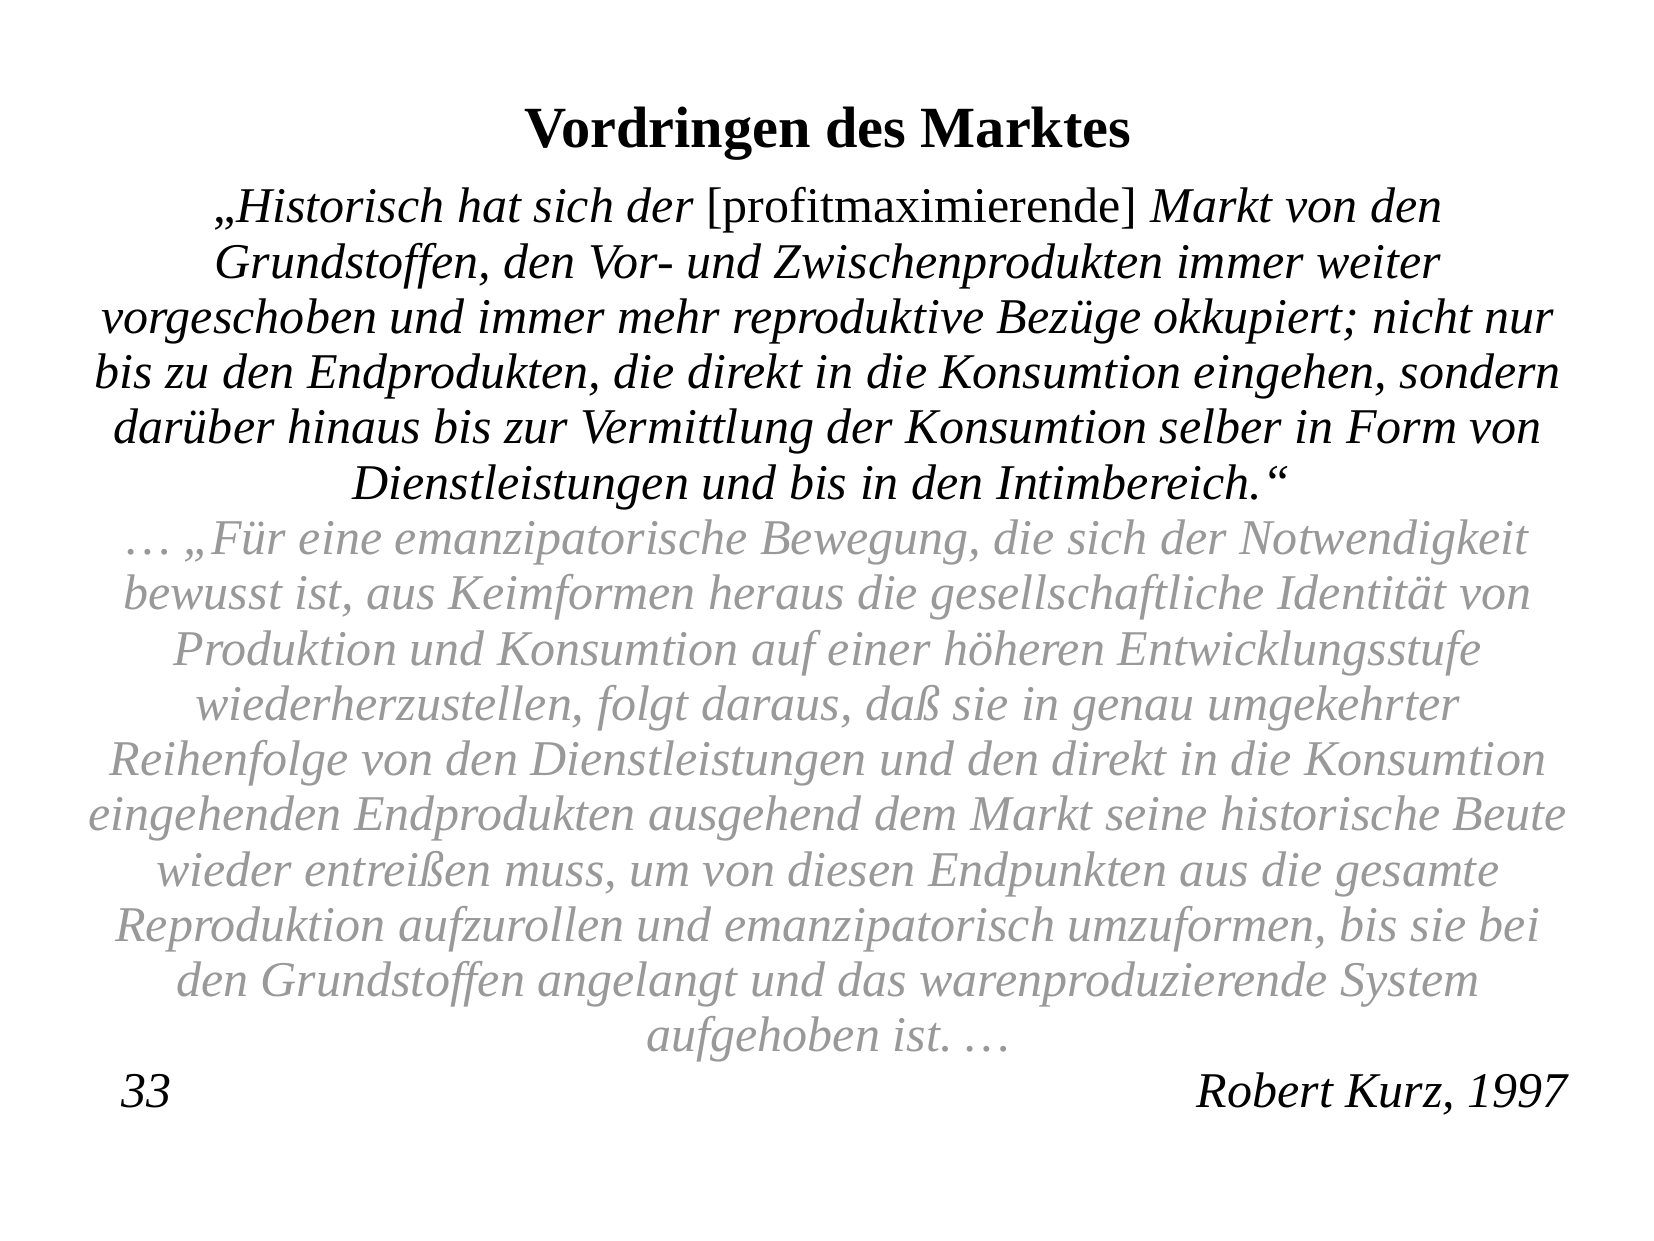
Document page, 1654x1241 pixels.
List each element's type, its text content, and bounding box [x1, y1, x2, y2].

text_box Vordringen des Marktes „Historisch hat sich der [profitmaximierende] Markt von den Grundstoffen, den Vor- und Zwischenprodukten immer weiter vorgeschoben und immer mehr reproduktive Bezüge okkupiert; nicht nur bis zu den Endprodukten, die direkt in die Konsumtion eingehen, sondern darüber hinaus bis zur Vermittlung der Konsumtion selber in Form von Dienstleistungen und bis in den Intimbereich.“ … „Für eine emanzipatorische Bewegung, die sich der Notwendigkeit bewusst ist, aus Keimformen heraus die gesellschaftliche Identität von Produktion und Konsumtion auf einer höheren Entwicklungsstufe wiederherzustellen, folgt daraus, daß sie in genau umgekehrter Reihenfolge von den Dienstleistungen und den direkt in die Konsumtion eingehenden Endprodukten ausgehend dem Markt seine historische Beute wieder entreißen muss, um von diesen Endpunkten aus die gesamte Reproduktion aufzurollen und emanzipatorisch umzuformen, bis sie bei den Grundstoffen angelangt und das warenproduzierende System aufgehoben ist. … <Nummer> Robert Kurz, 1997 [73, 88, 1610, 1181]
